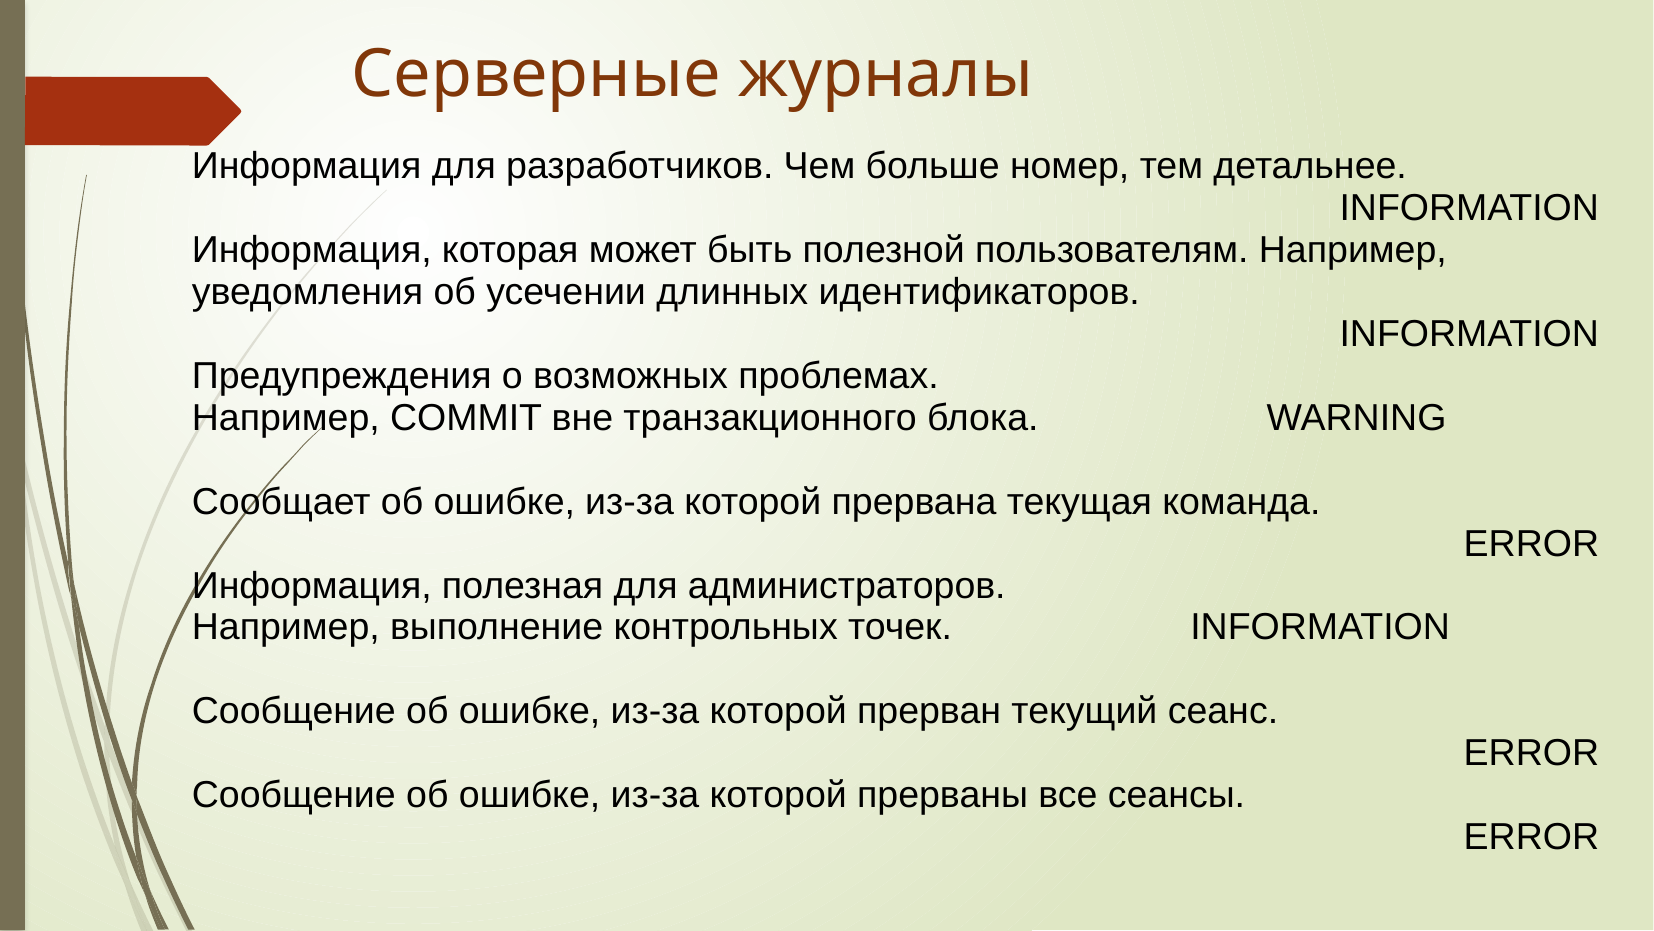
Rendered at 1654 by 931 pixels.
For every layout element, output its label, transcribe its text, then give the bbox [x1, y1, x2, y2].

title Серверные журналы [351, 11, 1561, 130]
text_box Информация для разработчиков. Чем больше номер, тем детальнее. INFORMATION Информация, которая может быть полезной пользователям. Например, уведомления об усечении длинных идентификаторов. INFORMATION Предупреждения о возможных проблемах. Например, COMMIT вне транзакционного блока. WARNING Сообщает об ошибке, из-за которой прервана текущая команда. ERROR Информация, полезная для администраторов. Например, выполнение контрольных точек. INFORMATION Сообщение об ошибке, из-за которой прерван текущий сеанс. ERROR Сообщение об ошибке, из-за которой прерваны все сеансы. ERROR [177, 137, 1614, 875]
